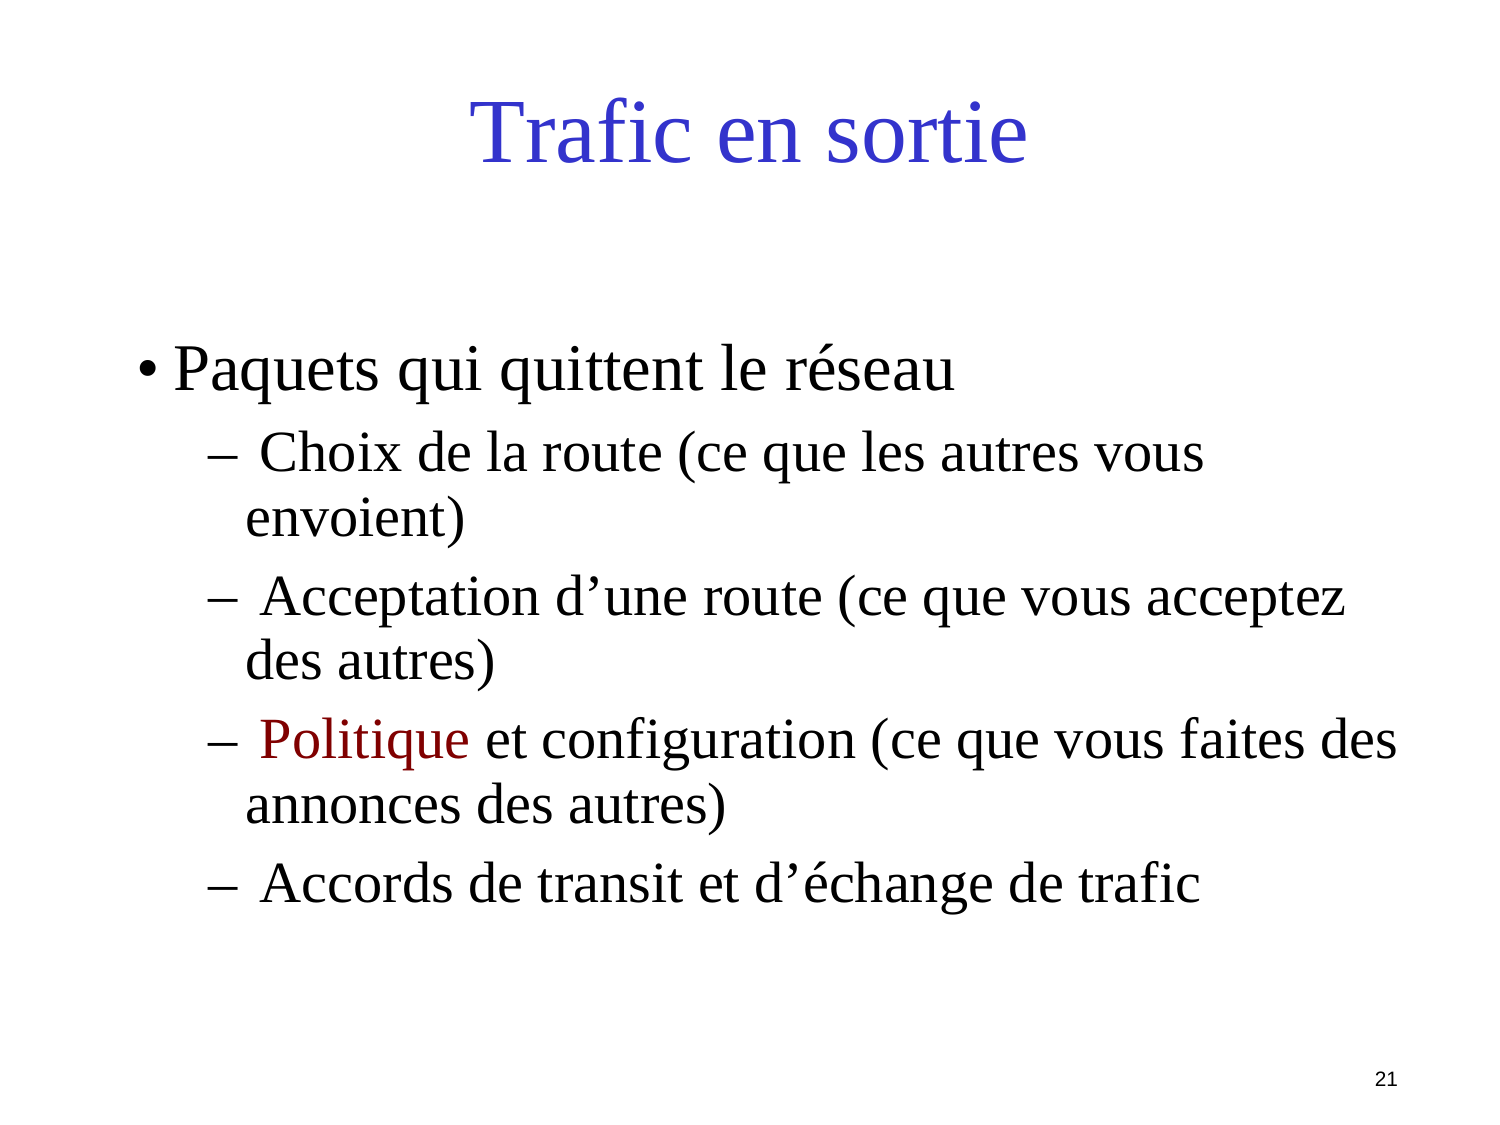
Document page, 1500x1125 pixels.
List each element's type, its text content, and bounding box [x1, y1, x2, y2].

title Trafic en sortie [112, 37, 1388, 226]
list Paquets qui quittent le réseau Choix de la route (ce que les autres vous envoient) Acceptation d’une route (ce que vous acceptez des autres) Politique et configuration (ce que vous faites des annonces des autres) Accords de transit et d’échange de trafic [125, 324, 1413, 1013]
